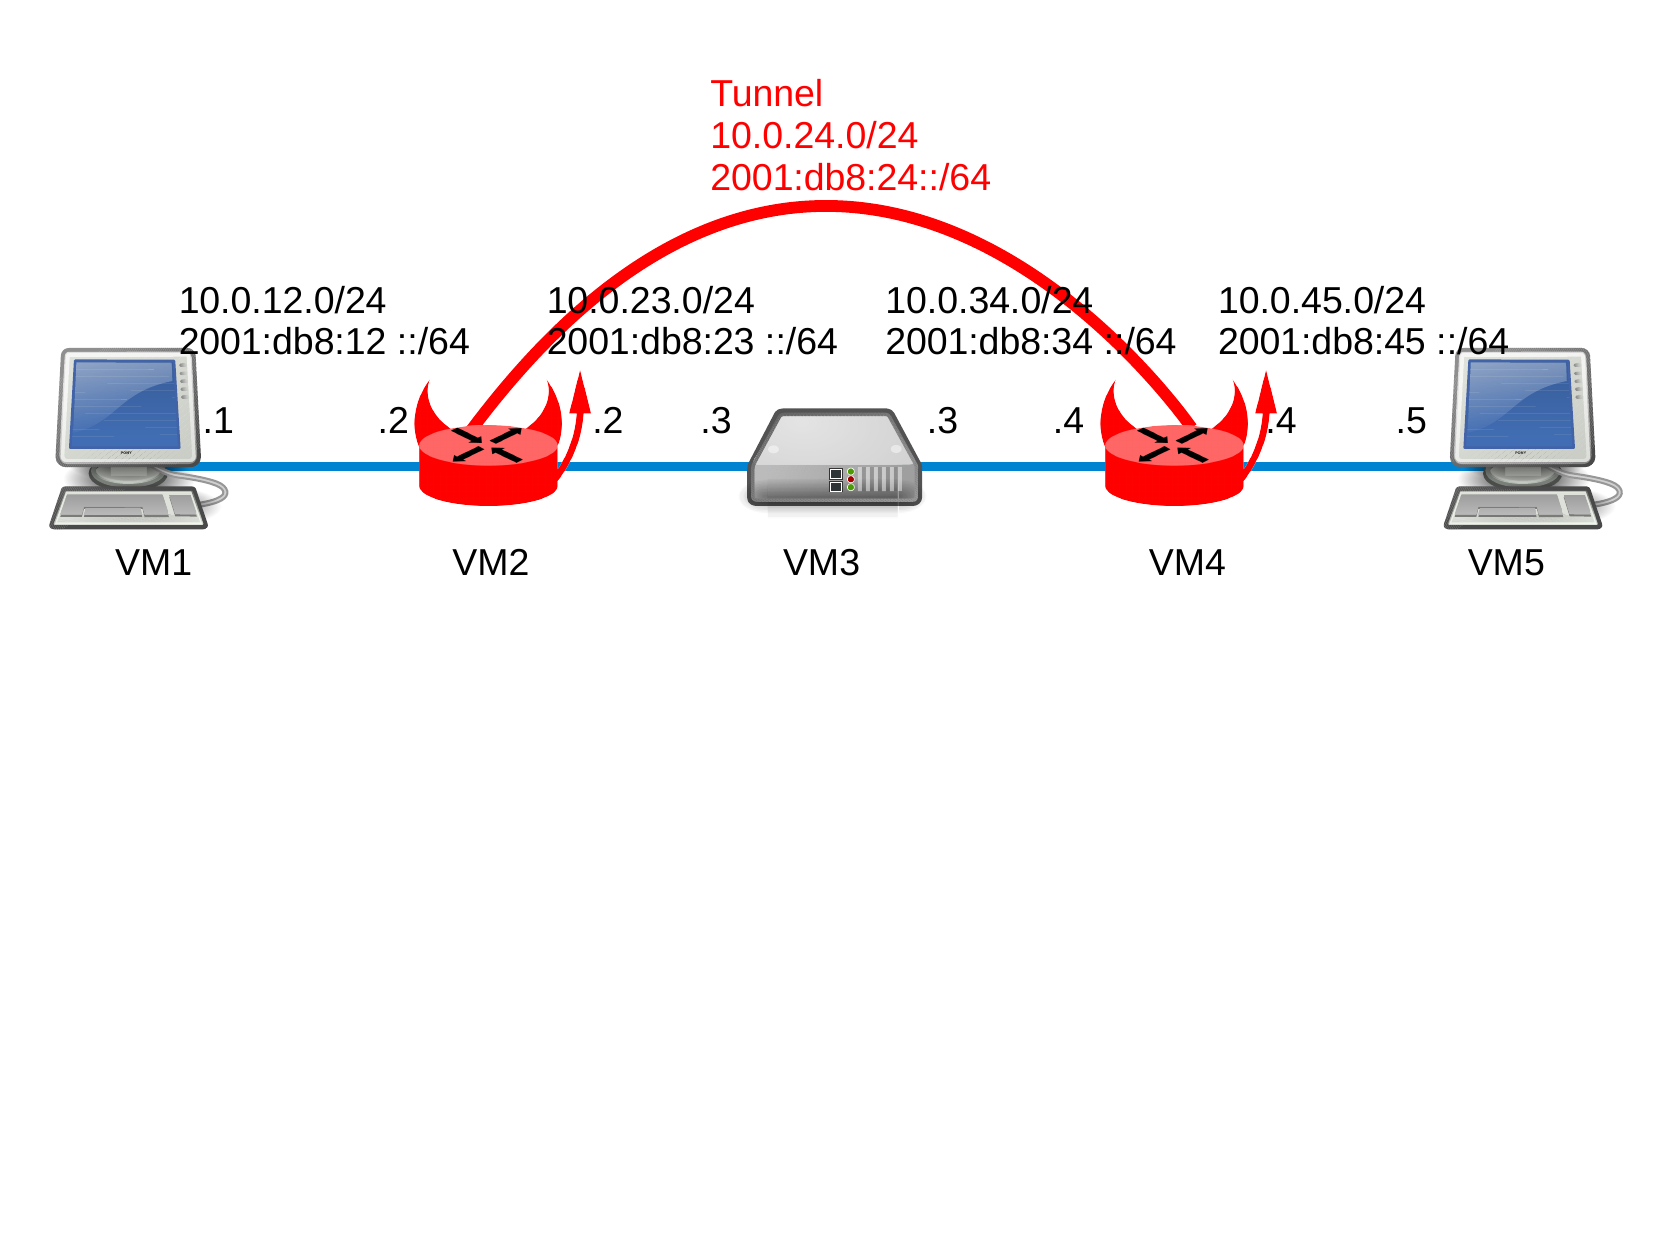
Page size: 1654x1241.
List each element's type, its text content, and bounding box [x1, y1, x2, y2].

text_box 10.0.45.0/24 2001:db8:45 ::/64 [1203, 271, 1525, 371]
text_box .2 [577, 391, 639, 449]
text_box VM1 [100, 533, 208, 591]
text_box .3 [934, 391, 973, 449]
text_box .4 [1250, 391, 1312, 449]
text_box VM5 [1453, 533, 1560, 591]
text_box 10.0.12.0/24 2001:db8:12 ::/64 [164, 271, 485, 371]
text_box .1 [187, 391, 249, 449]
text_box .3 [685, 391, 732, 449]
text_box 10.0.23.0/24 2001:db8:23 ::/64 [532, 271, 854, 371]
text_box .2 [363, 391, 424, 449]
text_box .5 [1380, 391, 1442, 449]
picture [1429, 336, 1632, 538]
picture [1100, 368, 1277, 506]
text_box .4 [1038, 391, 1099, 449]
text_box VM2 [437, 533, 545, 591]
picture [35, 336, 237, 538]
text_box 10.0.34.0/24 2001:db8:34 ::/64 [870, 271, 1192, 371]
text_box VM4 [1134, 533, 1241, 591]
text_box VM3 [768, 550, 876, 591]
picture [732, 348, 934, 550]
text_box Tunnel 10.0.24.0/24 2001:db8:24::/64 [695, 64, 1015, 206]
picture [414, 368, 591, 506]
